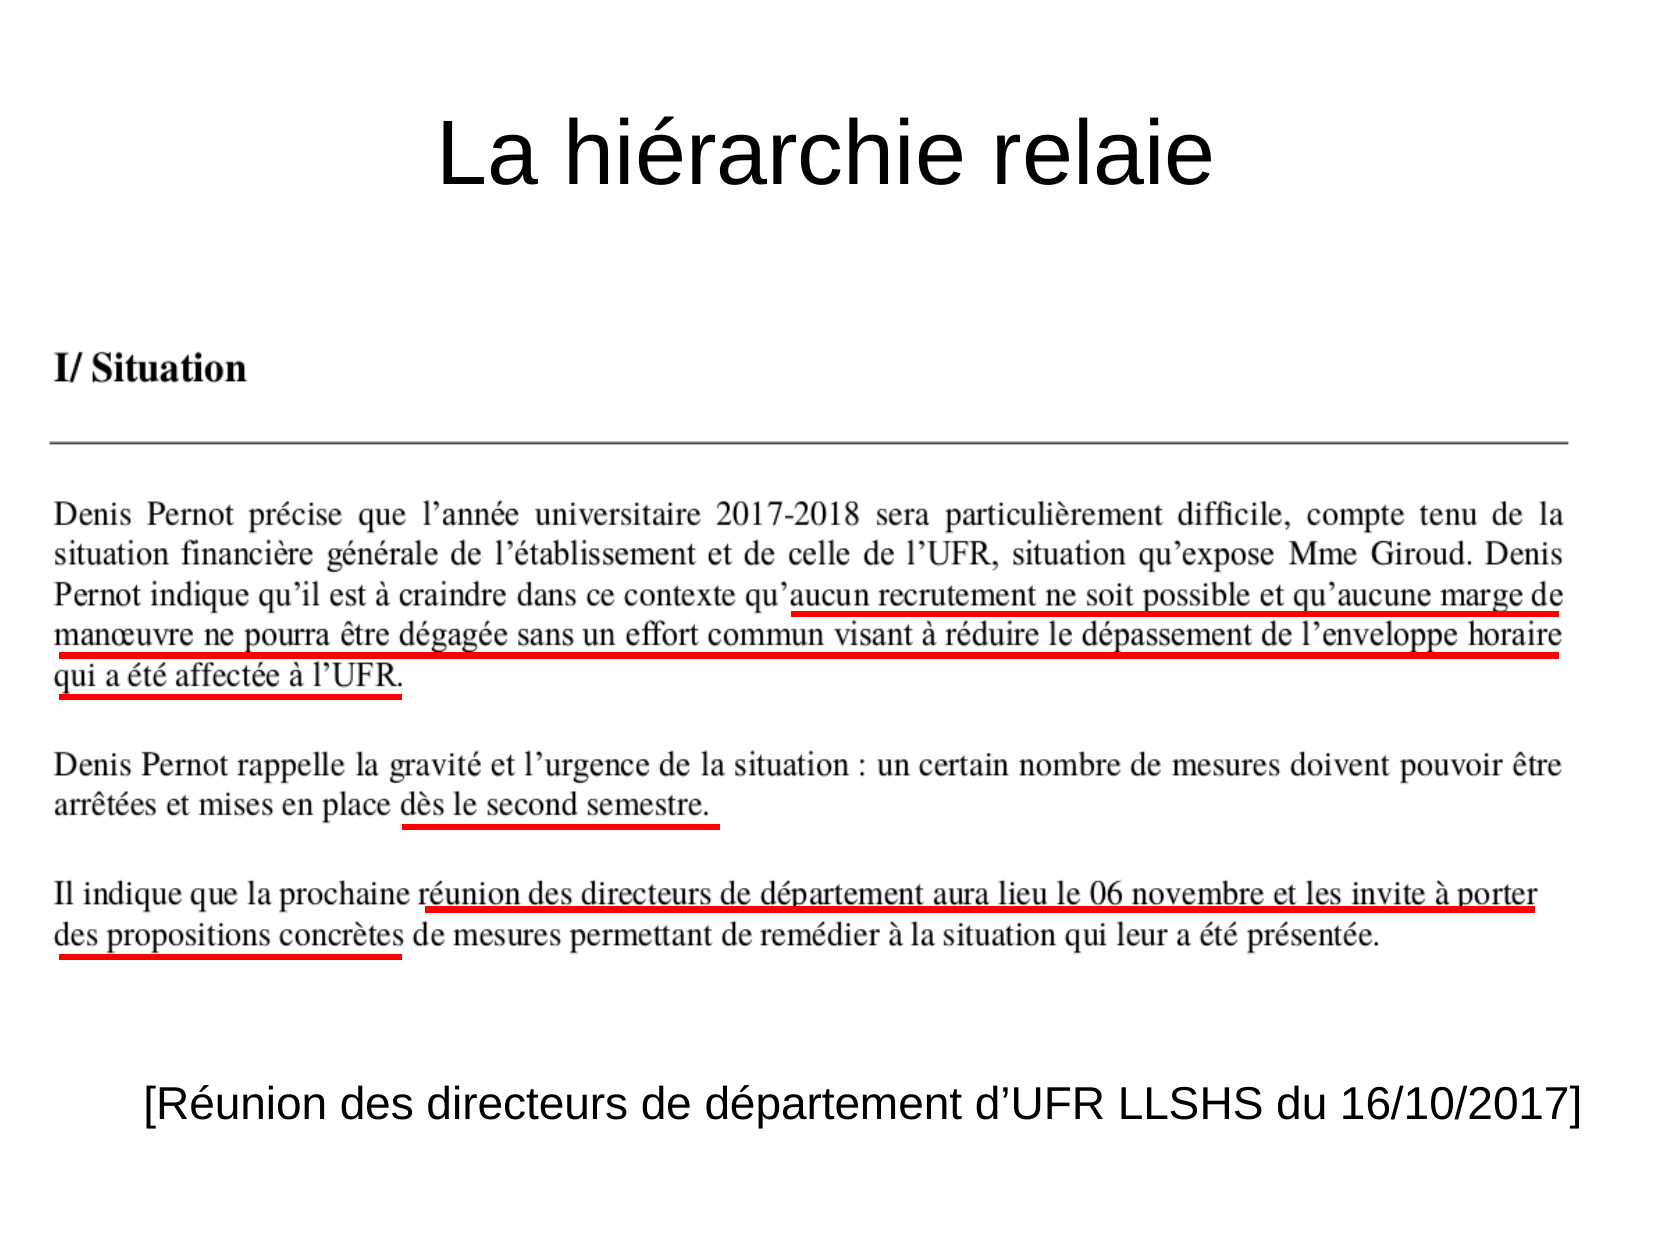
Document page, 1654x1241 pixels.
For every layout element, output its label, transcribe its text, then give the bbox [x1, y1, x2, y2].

title La hiérarchie relaie [82, 49, 1571, 257]
list [Réunion des directeurs de département d’UFR LLSHS du 16/10/2017] [94, 430, 1583, 1151]
picture [47, 342, 1574, 969]
